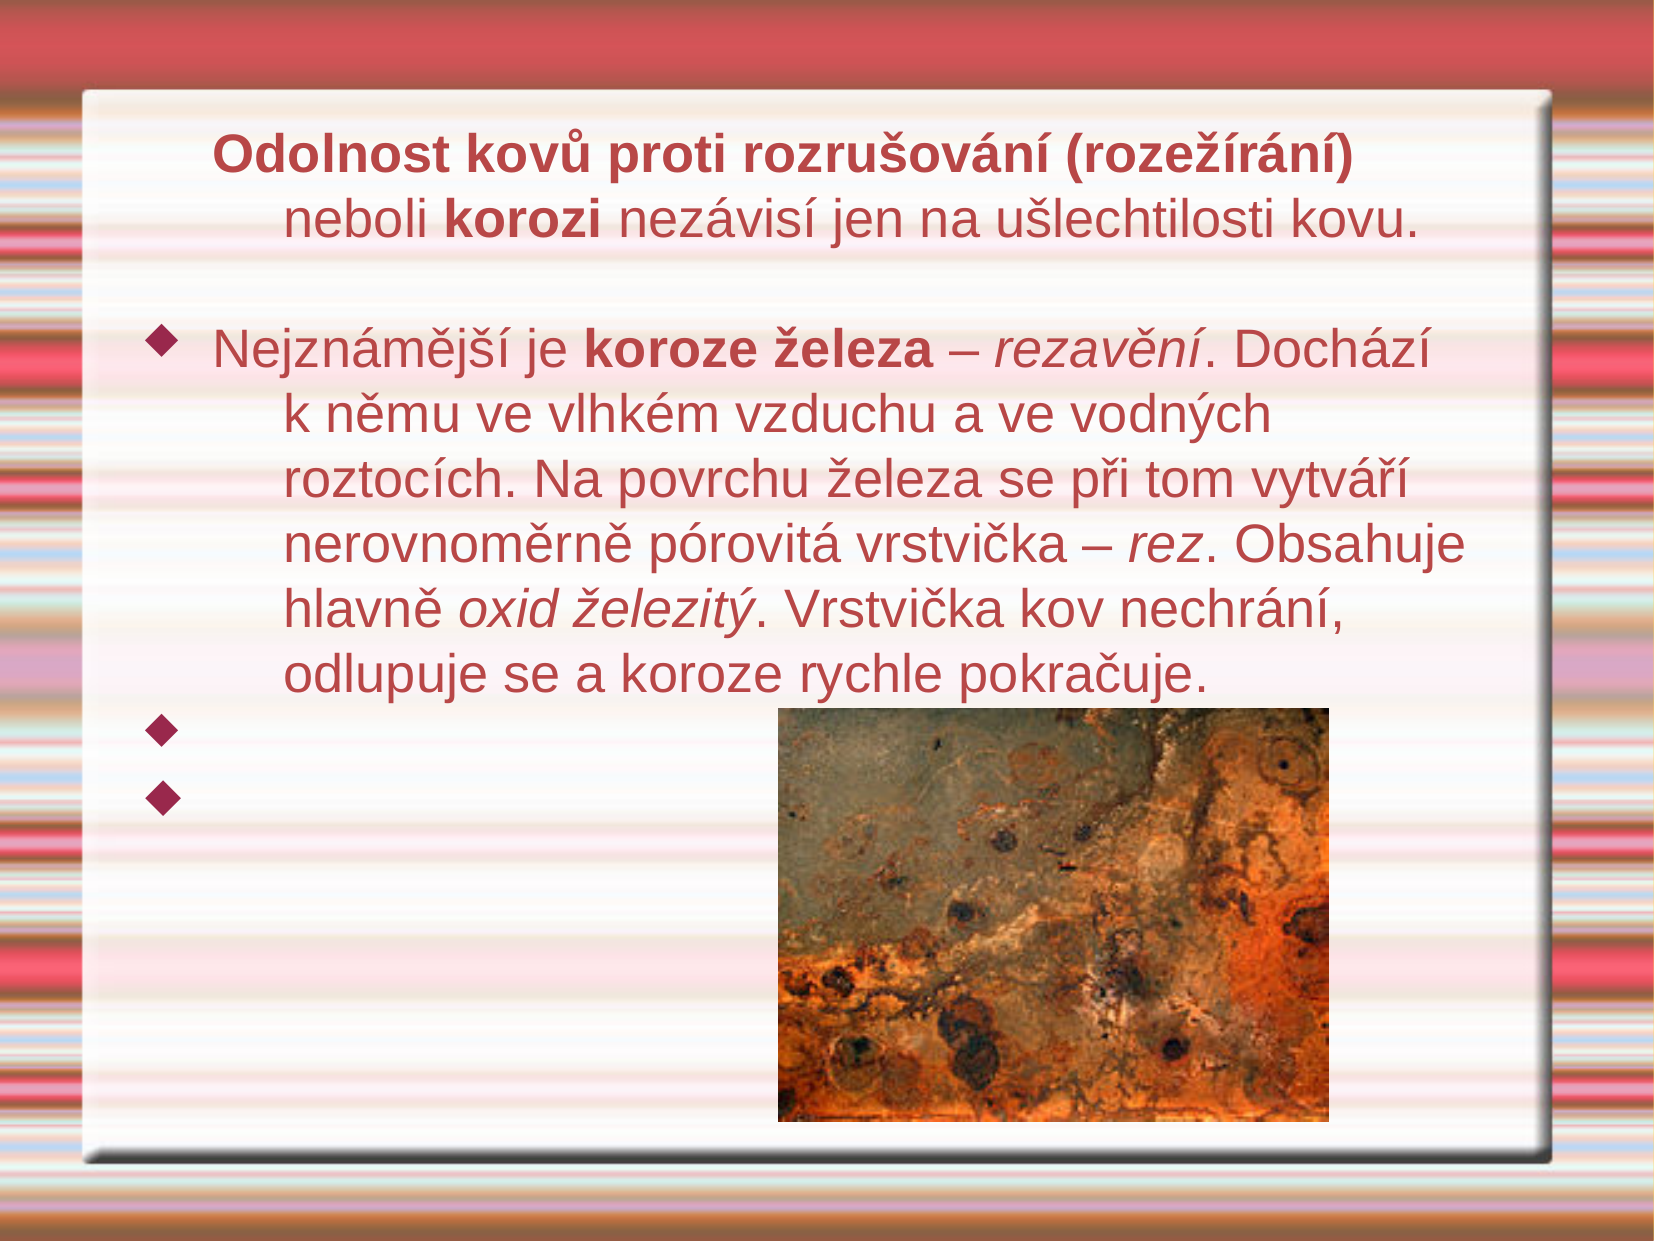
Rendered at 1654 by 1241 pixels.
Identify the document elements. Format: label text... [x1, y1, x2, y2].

picture [778, 708, 1329, 1123]
list Odolnost kovů proti rozrušování (rozežírání) neboli korozi nezávisí jen na ušlechtilosti kovu. Nejznámější je koroze železa – rezavění. Dochází k němu ve vlhkém vzduchu a ve vodných roztocích. Na povrchu železa se při tom vytváří nerovnoměrně pórovitá vrstvička – rez. Obsahuje hlavně oxid železitý. Vrstvička kov nechrání, odlupuje se a koroze rychle pokračuje. [118, 118, 1499, 711]
